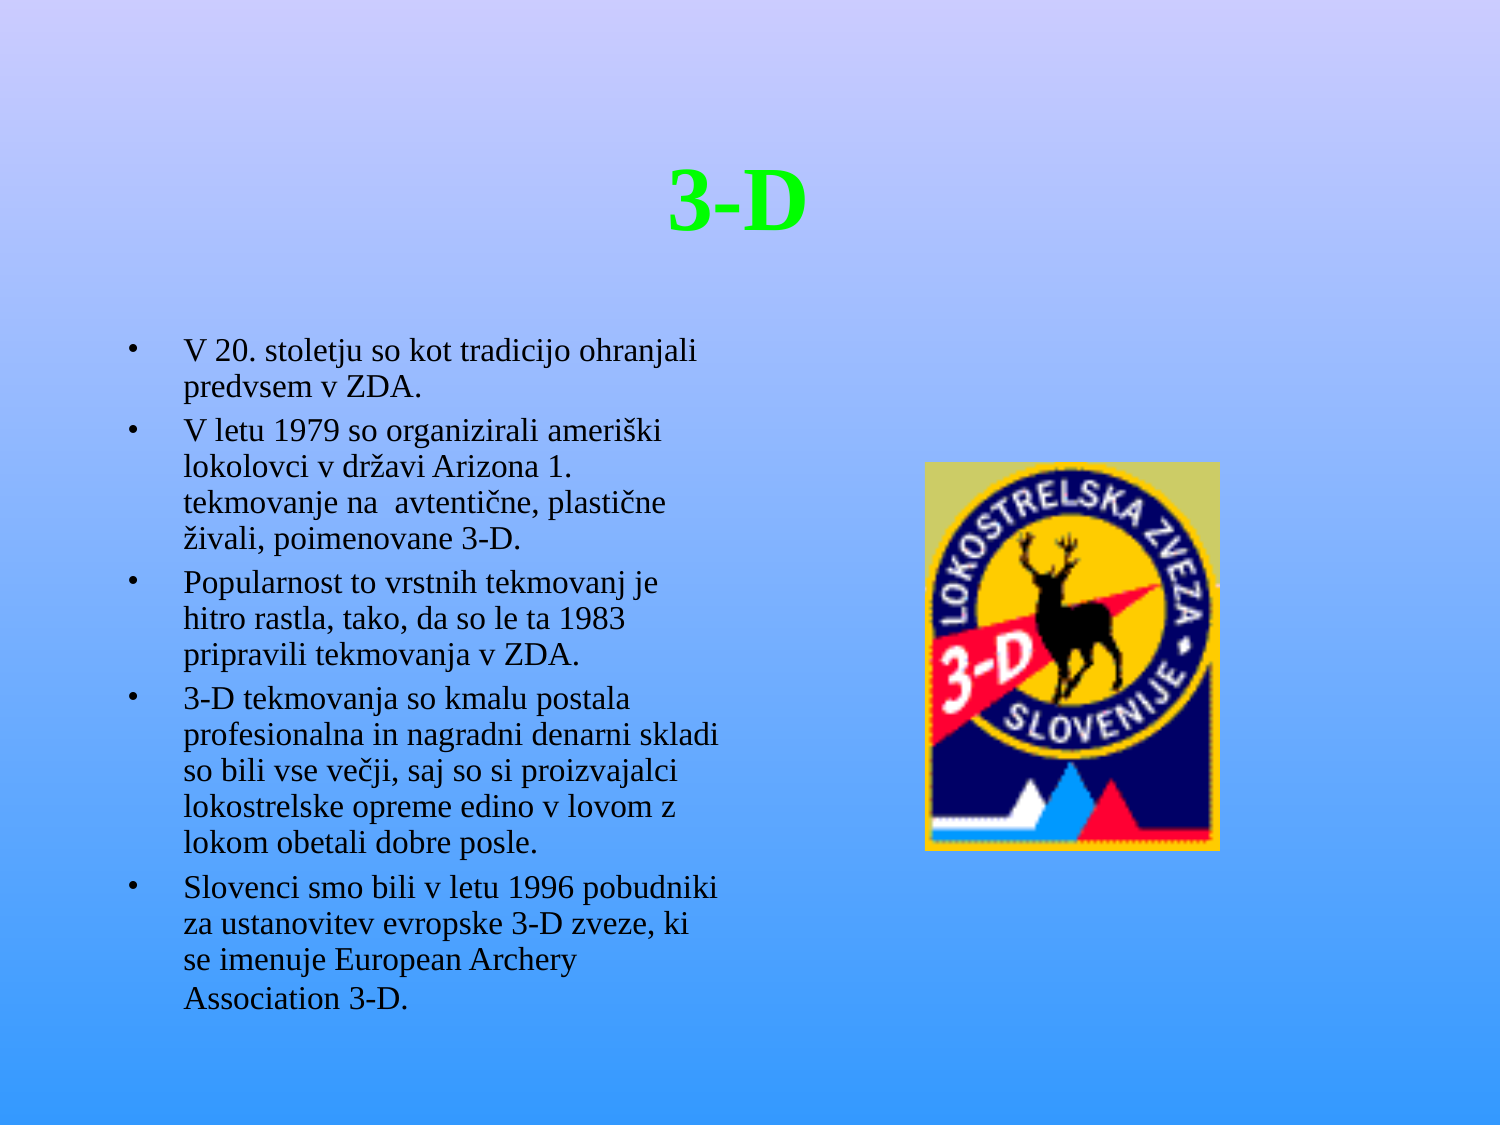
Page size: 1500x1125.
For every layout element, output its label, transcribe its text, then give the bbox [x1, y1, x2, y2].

picture [924, 462, 1221, 851]
title 3-D [112, 99, 1388, 288]
list V 20. stoletju so kot tradicijo ohranjali predvsem v ZDA. V letu 1979 so organizirali ameriški lokolovci v državi Arizona 1. tekmovanje na avtentične, plastične živali, poimenovane 3-D. Popularnost to vrstnih tekmovanj je hitro rastla, tako, da so le ta 1983 pripravili tekmovanja v ZDA. 3-D tekmovanja so kmalu postala profesionalna in nagradni denarni skladi so bili vse večji, saj so si proizvajalci lokostrelske opreme edino v lovom z lokom obetali dobre posle. Slovenci smo bili v letu 1996 pobudniki za ustanovitev evropske 3-D zveze, ki se imenuje European Archery Association 3-D. [112, 324, 738, 1026]
